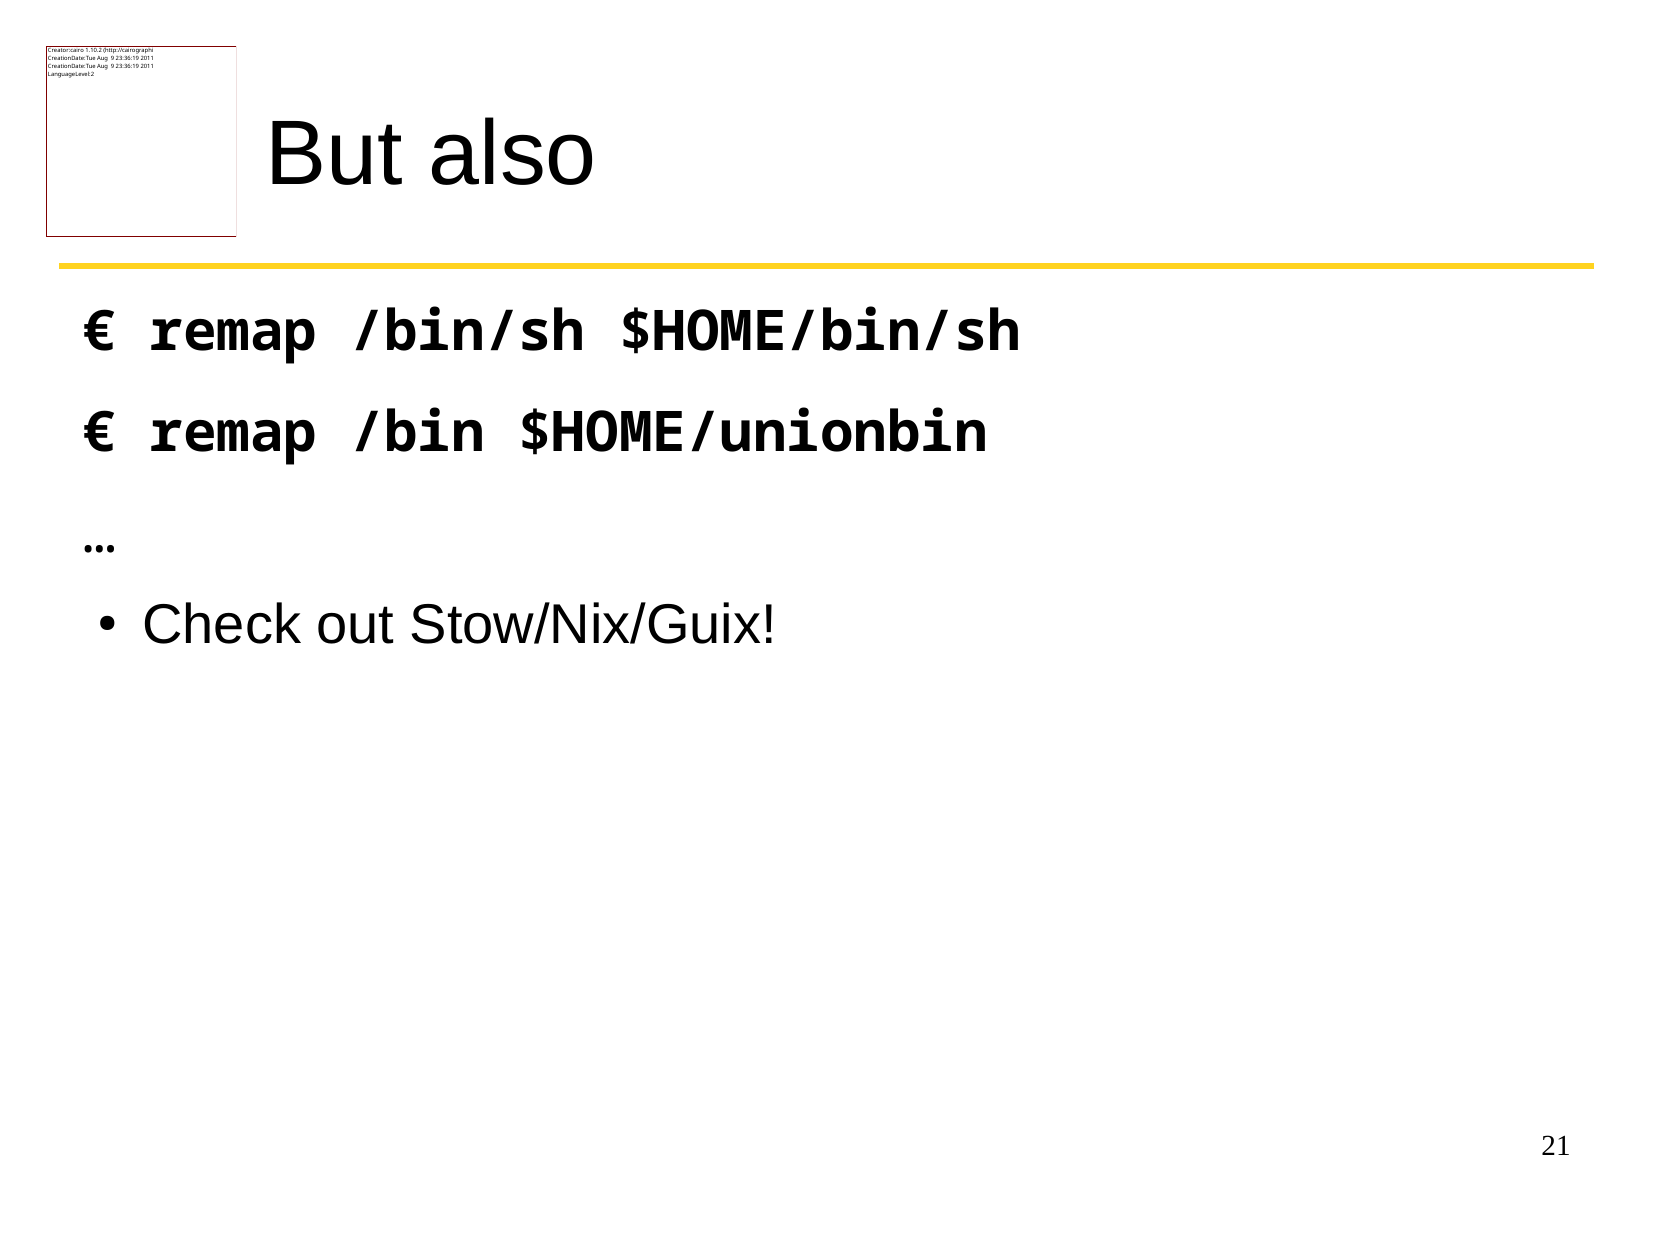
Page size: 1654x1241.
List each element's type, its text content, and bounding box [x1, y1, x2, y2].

list € remap /bin/sh $HOME/bin/sh € remap /bin $HOME/unionbin … Check out Stow/Nix/Guix! [82, 290, 1571, 1093]
title But also [265, 49, 1571, 257]
